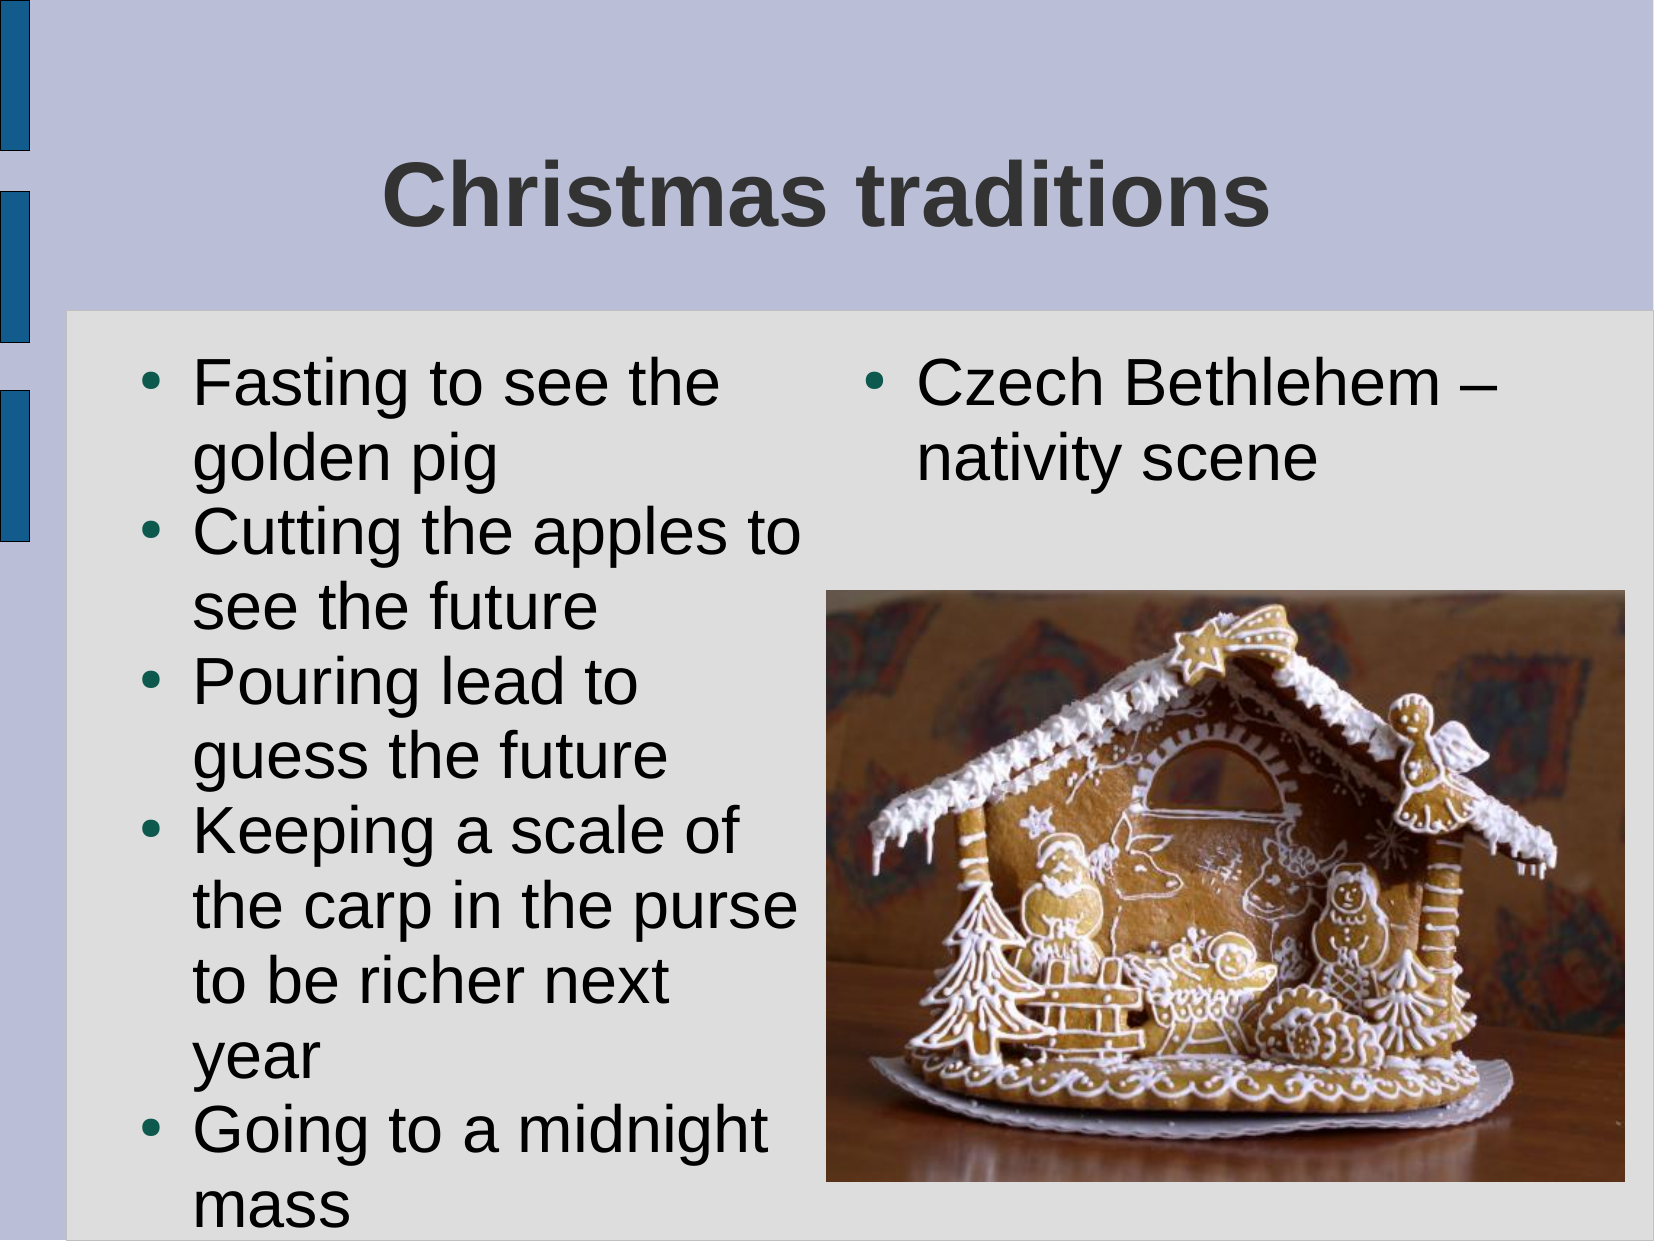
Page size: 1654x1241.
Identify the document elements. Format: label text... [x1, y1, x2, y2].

list Czech Bethlehem – nativity scene [845, 344, 1535, 590]
list Fasting to see the golden pig Cutting the apples to see the future Pouring lead to guess the future Keeping a scale of the carp in the purse to be richer next year Going to a midnight mass [121, 344, 811, 1241]
title Christmas traditions [121, 91, 1534, 299]
picture [826, 590, 1625, 1182]
